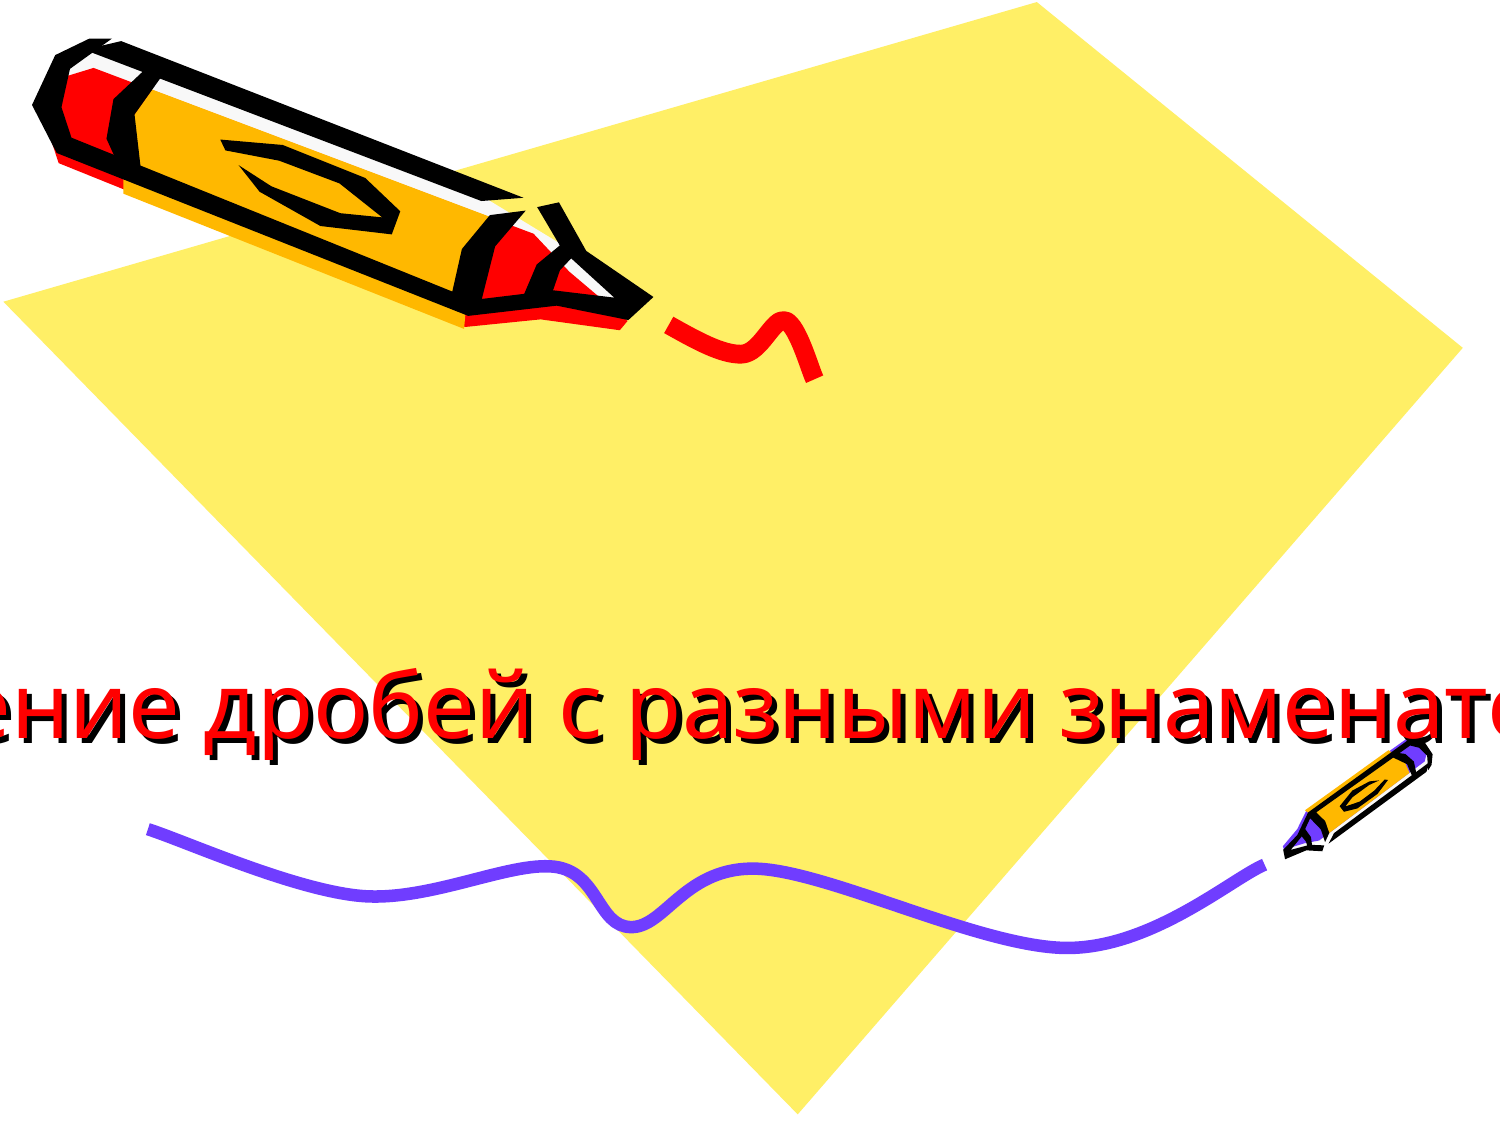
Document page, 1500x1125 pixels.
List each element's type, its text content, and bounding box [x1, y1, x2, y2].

text_box Сложение дробей с разными знаменателями [225, 410, 1276, 774]
